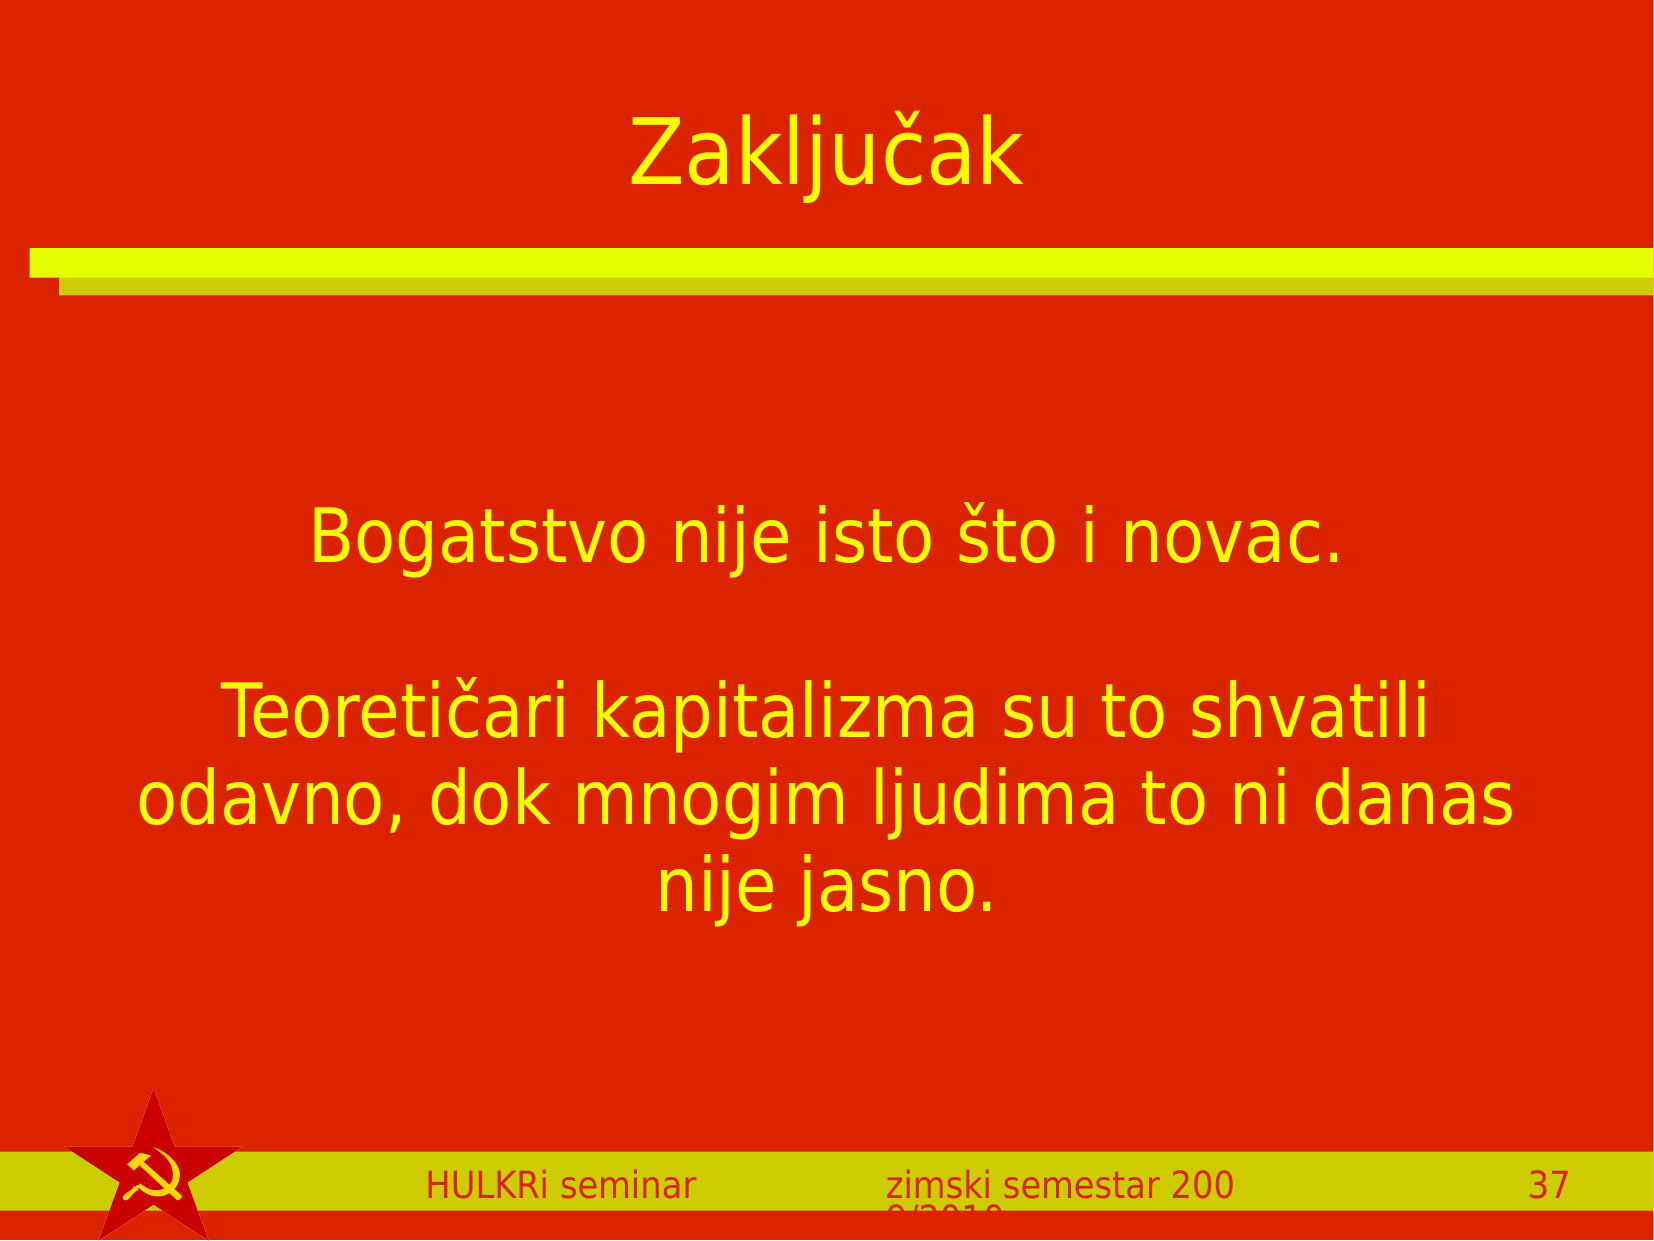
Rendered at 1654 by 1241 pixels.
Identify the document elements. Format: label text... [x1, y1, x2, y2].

subtitle Bogatstvo nije isto što i novac. Teoretičari kapitalizma su to shvatili odavno, dok mnogim ljudima to ni danas nije jasno. [82, 309, 1571, 1114]
picture [64, 1088, 243, 1241]
title Zaključak [82, 49, 1571, 257]
